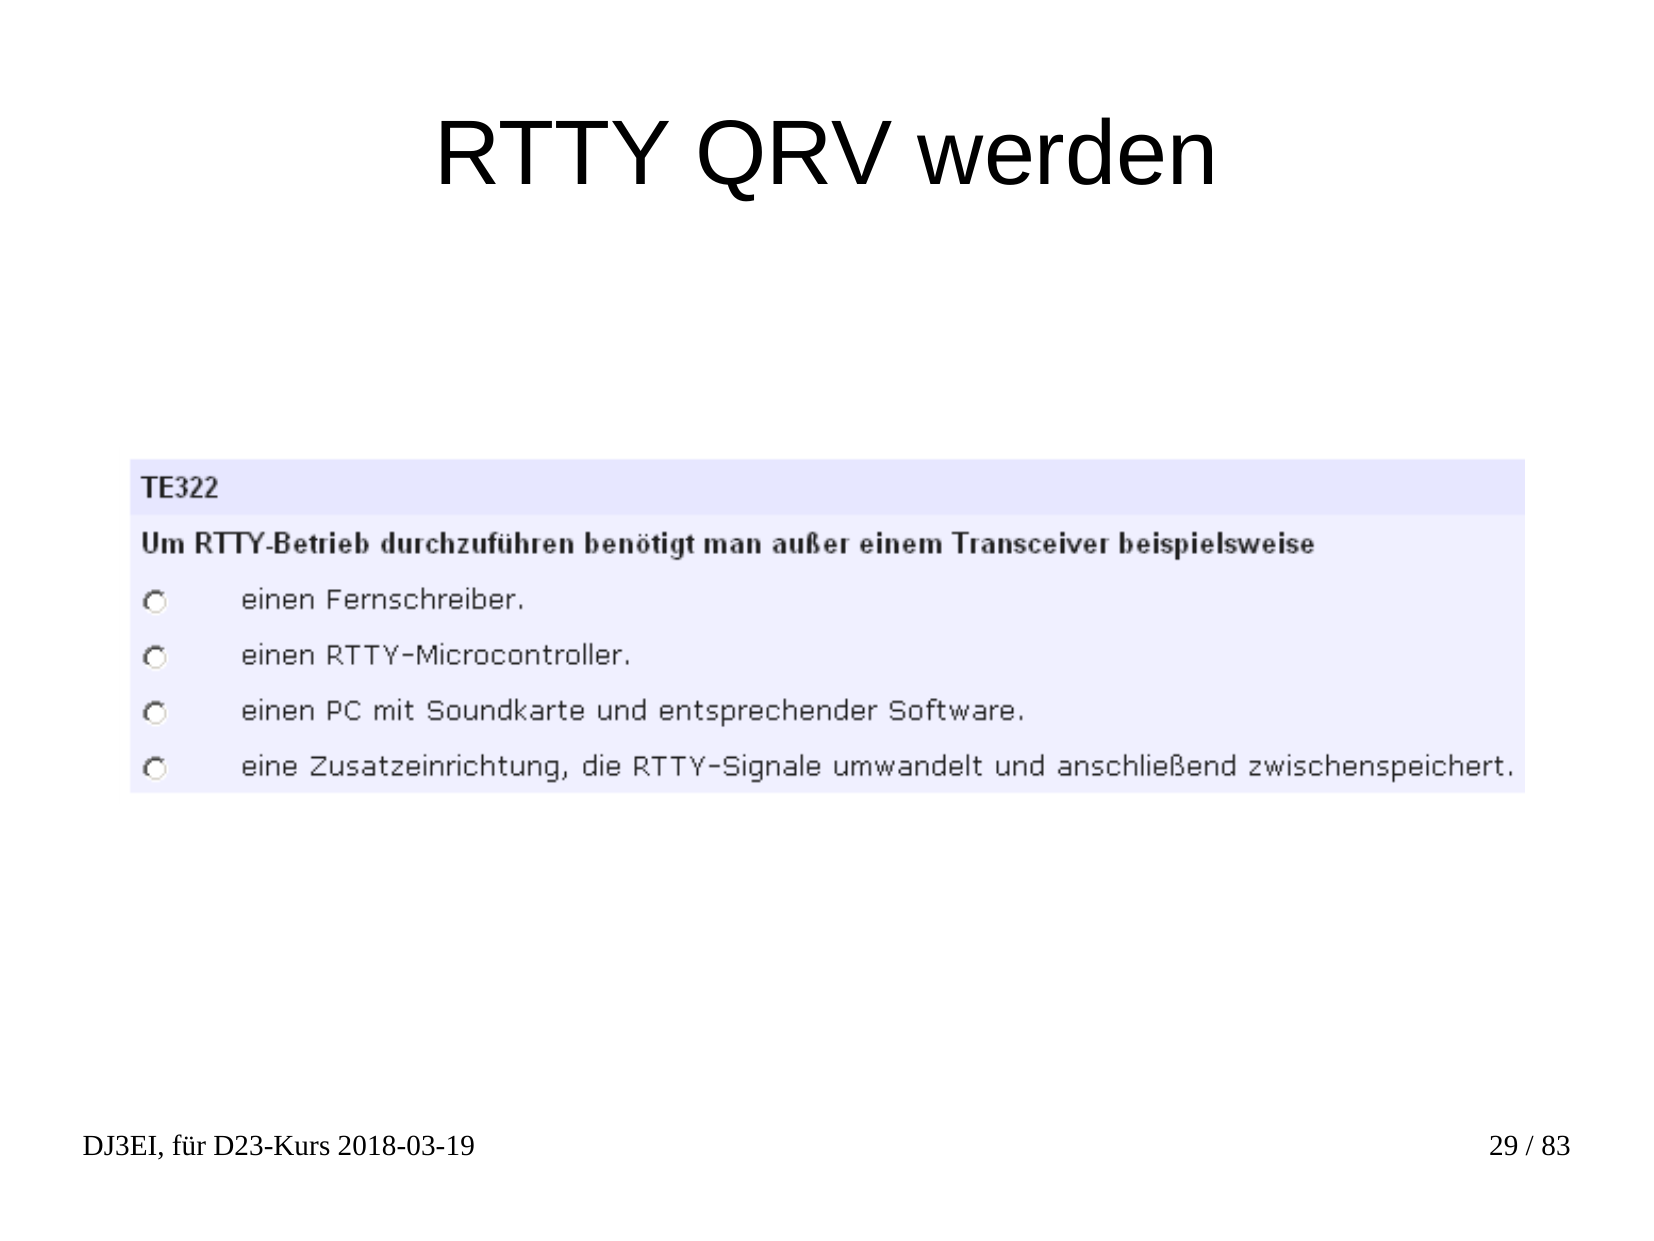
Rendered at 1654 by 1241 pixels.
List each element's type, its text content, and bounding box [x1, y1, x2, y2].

title RTTY QRV werden [82, 49, 1571, 257]
picture [118, 447, 1525, 804]
